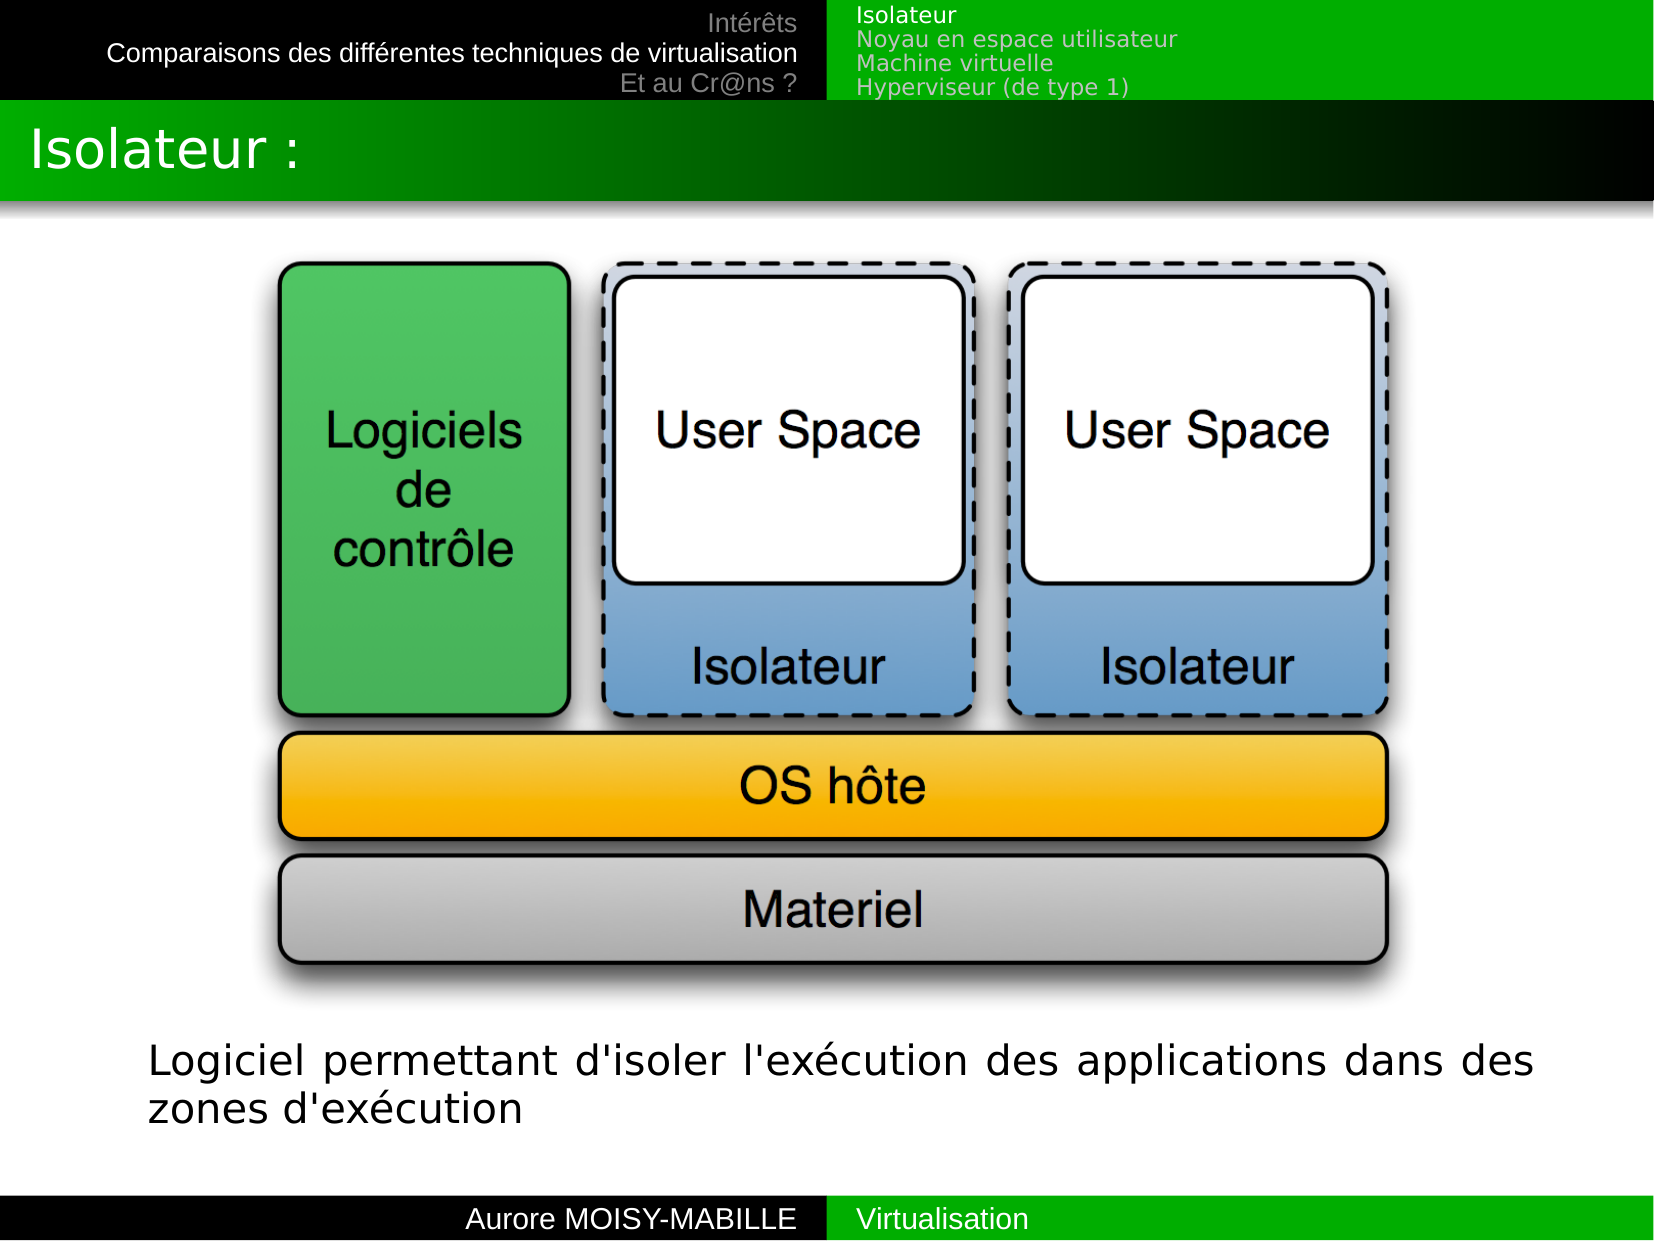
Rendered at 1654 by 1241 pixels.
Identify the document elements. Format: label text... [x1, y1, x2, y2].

text_box Logiciel permettant d'isoler l'exécution des applications dans des zones d'exécution [147, 1036, 1536, 1152]
text_box Isolateur Noyau en espace utilisateur Machine virtuelle Hyperviseur (de type 1) [856, 5, 1625, 101]
picture [194, 195, 1472, 1036]
text_box Intérêts Comparaisons des différentes techniques de virtualisation Et au Cr@ns ? [0, 7, 798, 99]
text_box Virtualisation [856, 1202, 1654, 1238]
text_box [0, 0, 1654, 219]
text_box Isolateur : [29, 118, 1654, 184]
text_box [0, 1195, 1654, 1241]
text_box Aurore MOISY-MABILLE [0, 1202, 798, 1238]
